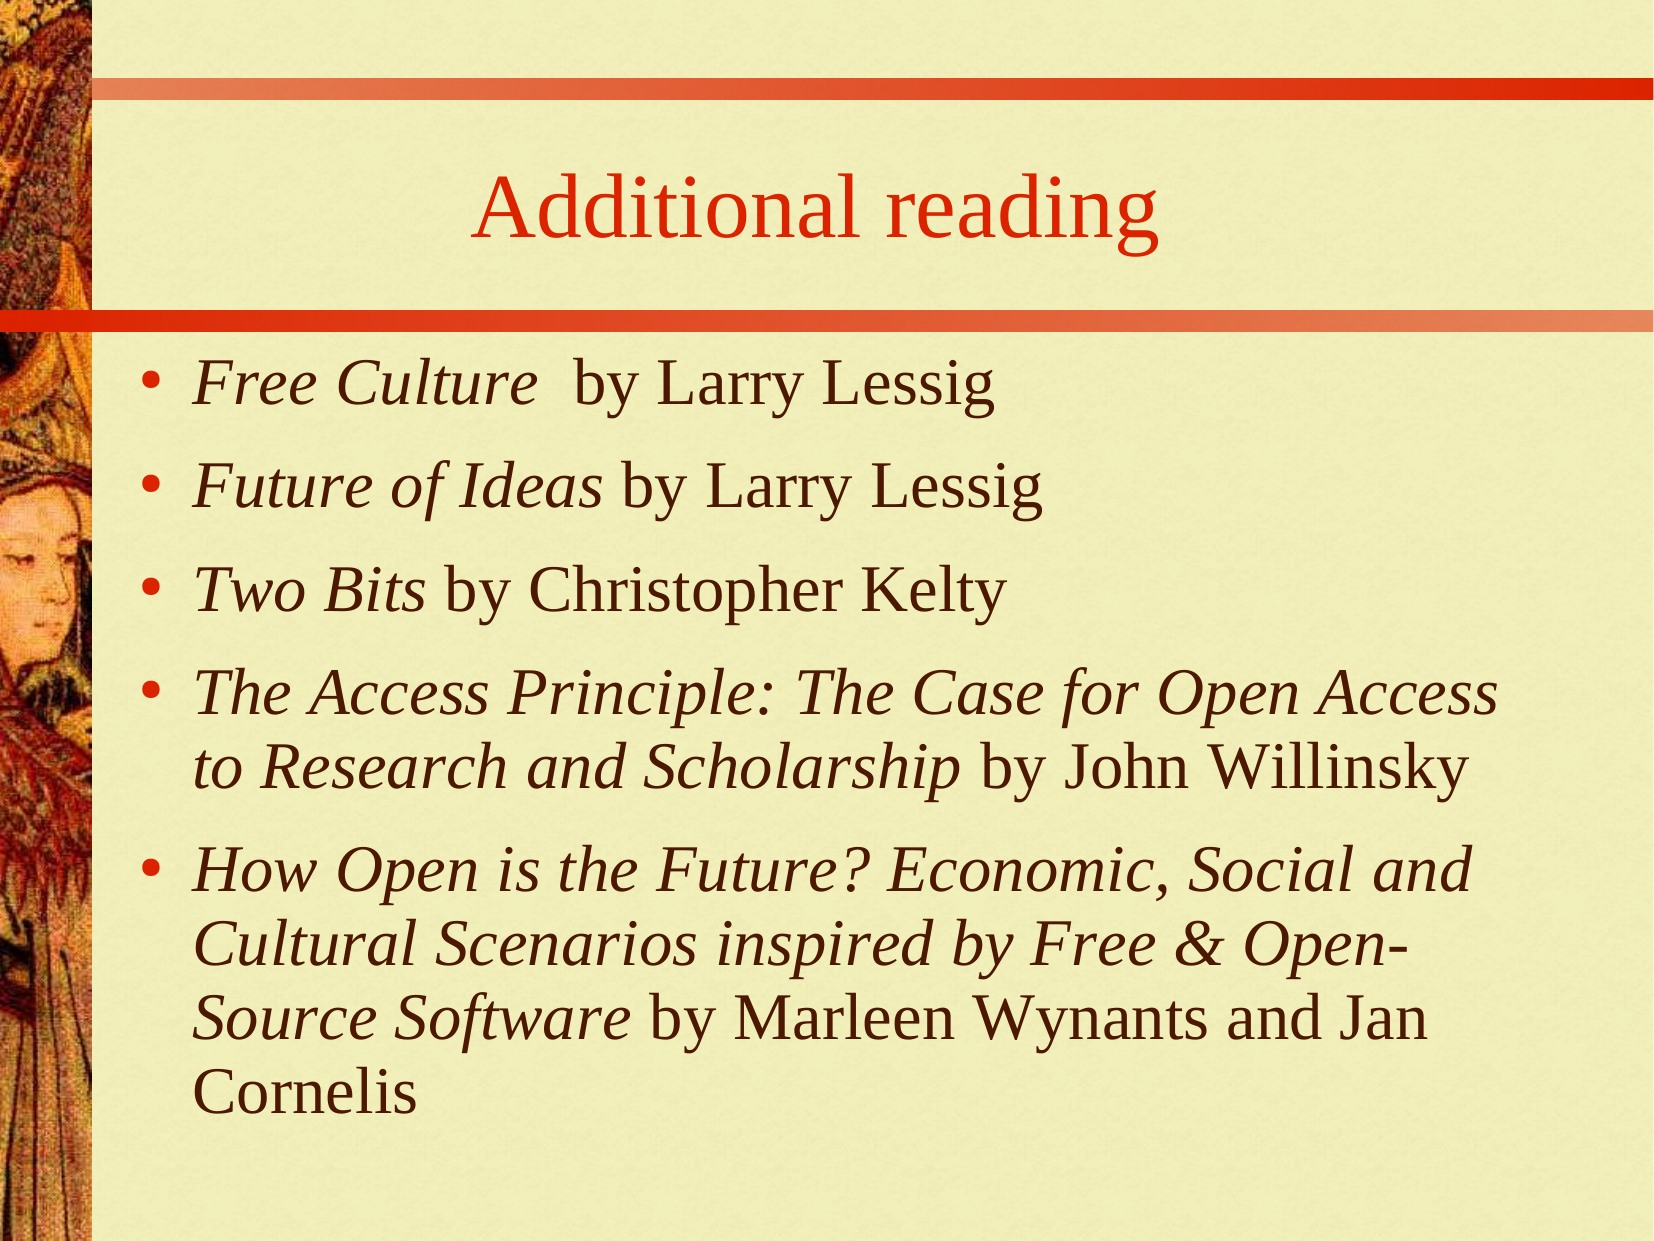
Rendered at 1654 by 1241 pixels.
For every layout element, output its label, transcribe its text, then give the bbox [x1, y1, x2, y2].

title Additional reading [121, 102, 1534, 311]
list Free Culture by Larry Lessig Future of Ideas by Larry Lessig Two Bits by Christopher Kelty The Access Principle: The Case for Open Access to Research and Scholarship by John Willinsky How Open is the Future? Economic, Social and Cultural Scenarios inspired by Free & Open-Source Software by Marleen Wynants and Jan Cornelis [121, 344, 1534, 1187]
picture [0, 0, 1654, 310]
picture [0, 332, 1654, 1241]
